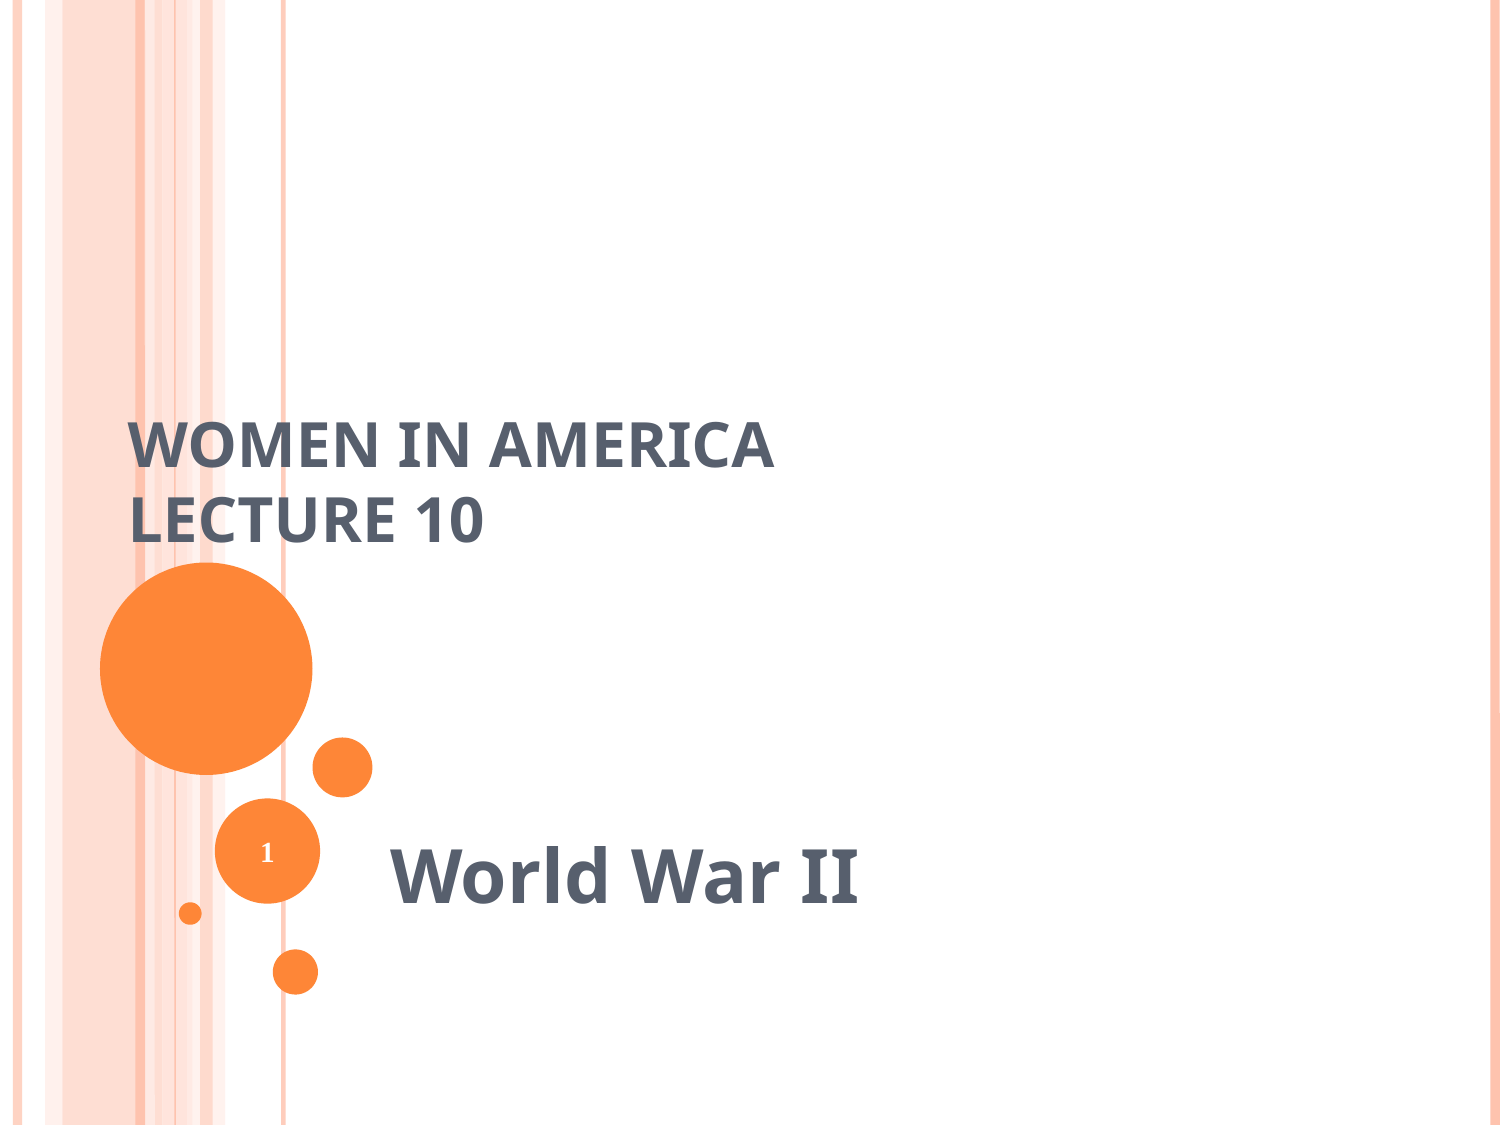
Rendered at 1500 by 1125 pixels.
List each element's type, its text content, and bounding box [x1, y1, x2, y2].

subtitle World War II [375, 820, 1388, 1046]
text_box [217, 808, 318, 894]
title Women in America Lecture 10 [112, 375, 1388, 563]
